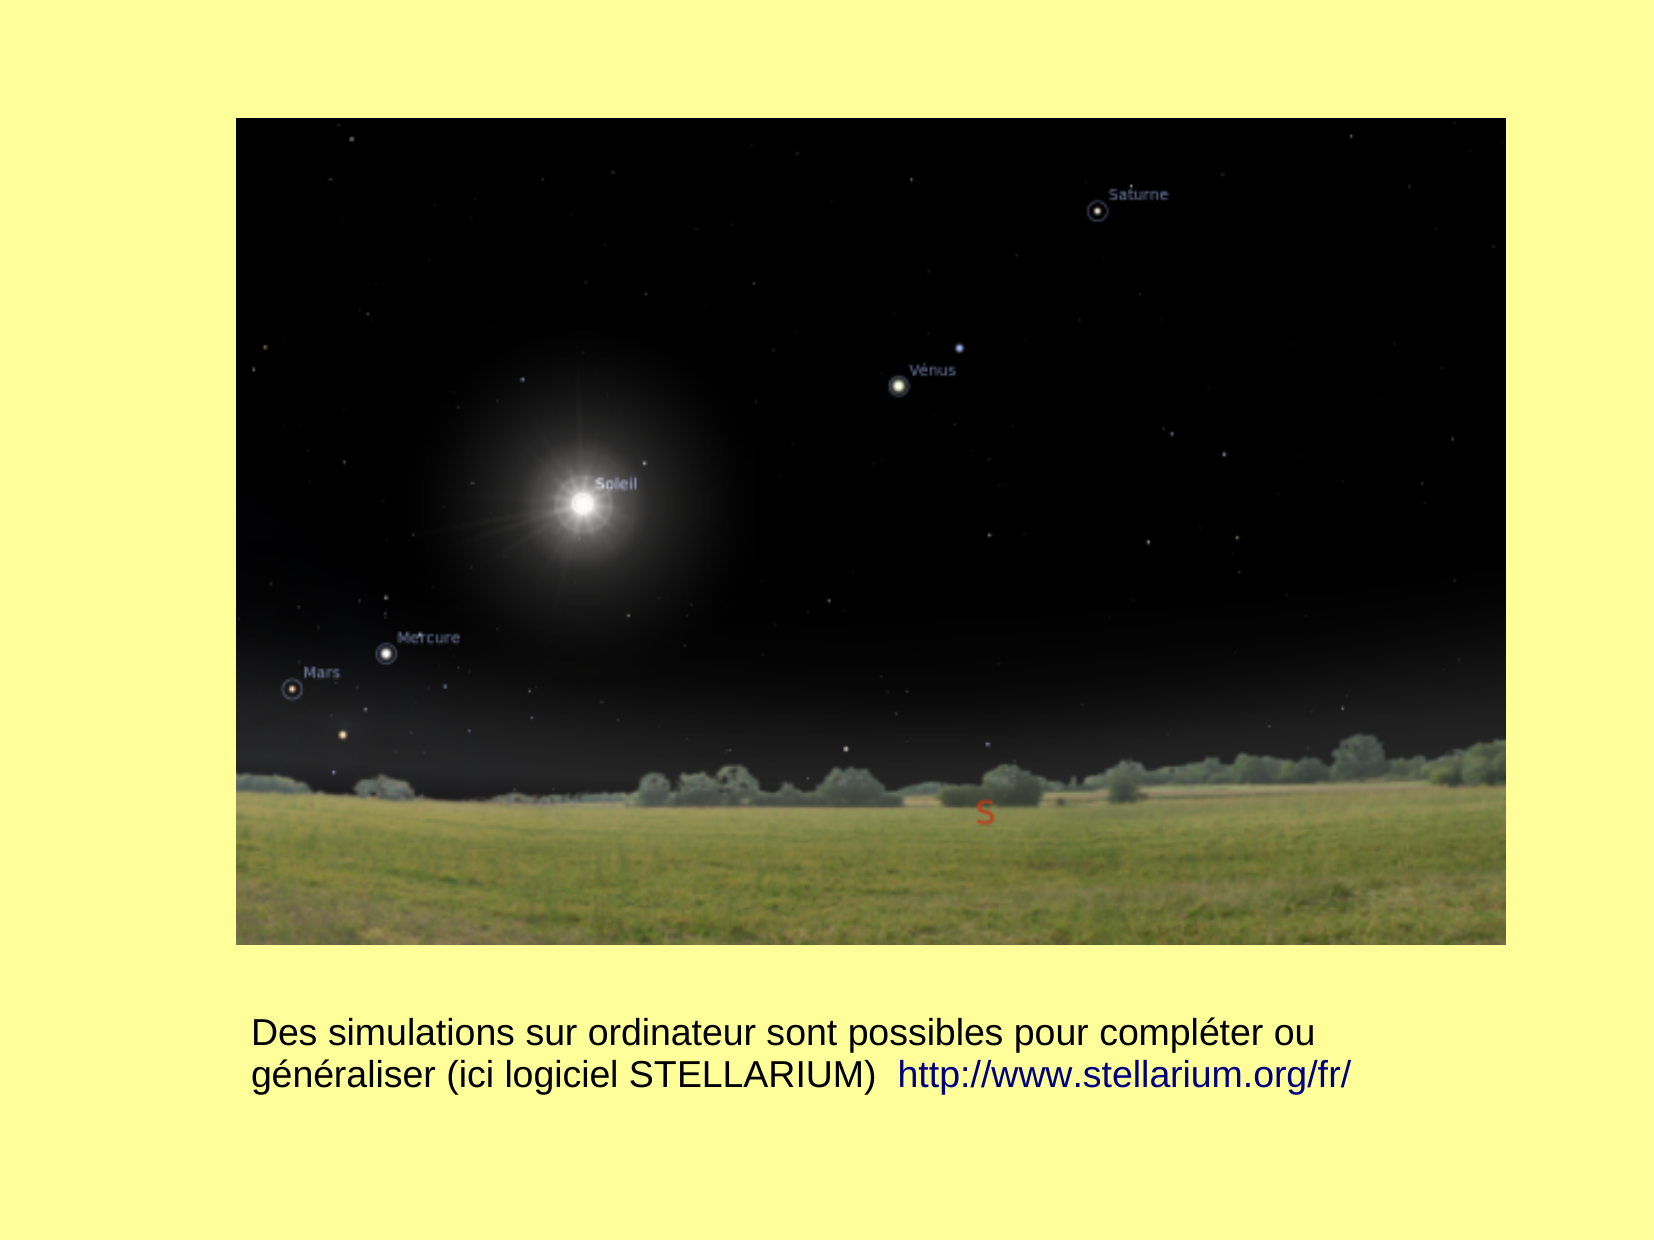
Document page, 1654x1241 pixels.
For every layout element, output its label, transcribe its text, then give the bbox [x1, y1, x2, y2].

text_box Des simulations sur ordinateur sont possibles pour compléter ou généraliser (ici logiciel STELLARIUM) http://www.stellarium.org/fr/ [236, 1003, 1477, 1103]
picture [236, 118, 1506, 945]
